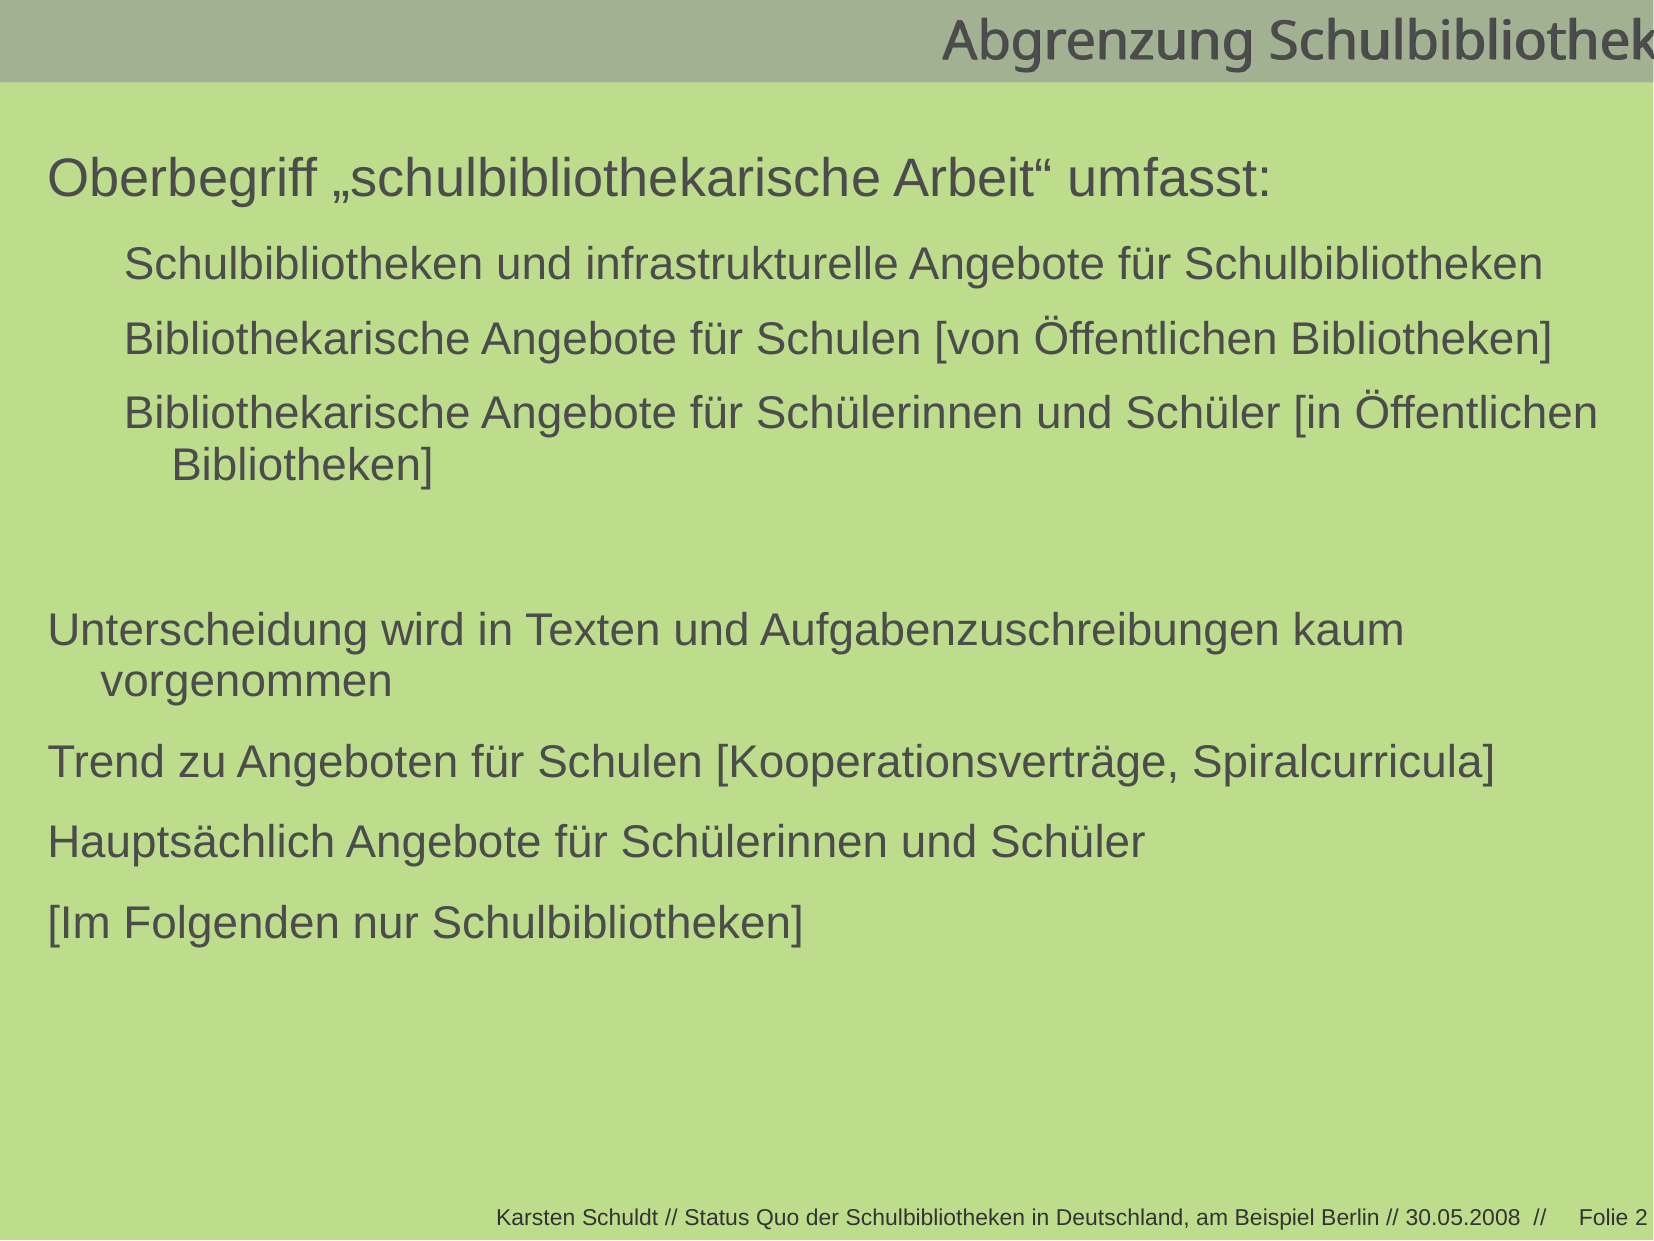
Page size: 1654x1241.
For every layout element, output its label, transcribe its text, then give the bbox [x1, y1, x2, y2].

title Abgrenzung Schulbibliothek [0, 0, 1654, 83]
list Oberbegriff „schulbibliothekarische Arbeit“ umfasst: Schulbibliotheken und infrastrukturelle Angebote für Schulbibliotheken Bibliothekarische Angebote für Schulen [von Öffentlichen Bibliotheken] Bibliothekarische Angebote für Schülerinnen und Schüler [in Öffentlichen Bibliotheken] Unterscheidung wird in Texten und Aufgabenzuschreibungen kaum vorgenommen Trend zu Angeboten für Schulen [Kooperationsverträge, Spiralcurricula] Hauptsächlich Angebote für Schülerinnen und Schüler [Im Folgenden nur Schulbibliotheken] [29, 147, 1625, 1034]
